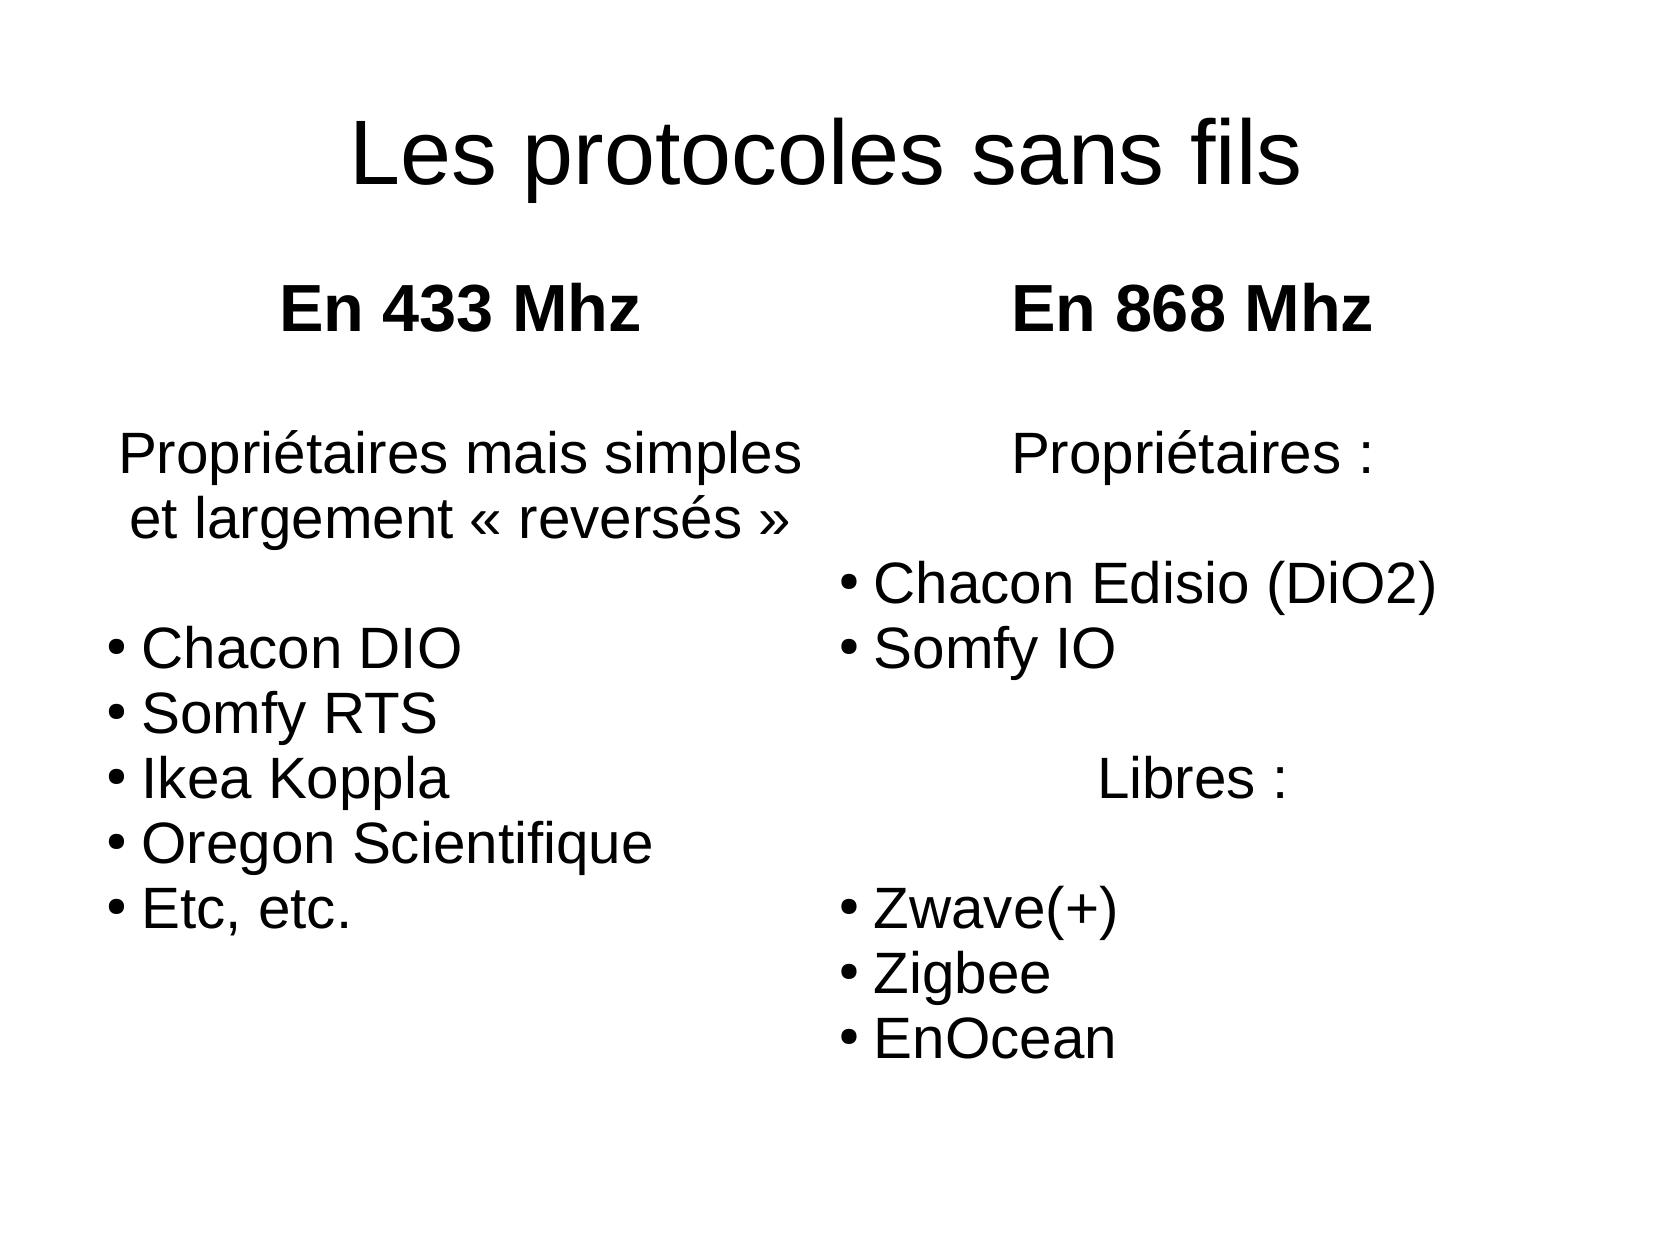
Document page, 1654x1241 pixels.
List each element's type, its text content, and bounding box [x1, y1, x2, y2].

text_box En 868 Mhz Propriétaires : Chacon Edisio (DiO2) Somfy IO Libres : Zwave(+) Zigbee EnOcean [838, 242, 1548, 1099]
title Les protocoles sans fils [82, 49, 1571, 257]
subtitle En 433 Mhz Propriétaires mais simples et largement « reversés » Chacon DIO Somfy RTS Ikea Koppla Oregon Scientifique Etc, etc. [106, 242, 815, 1099]
